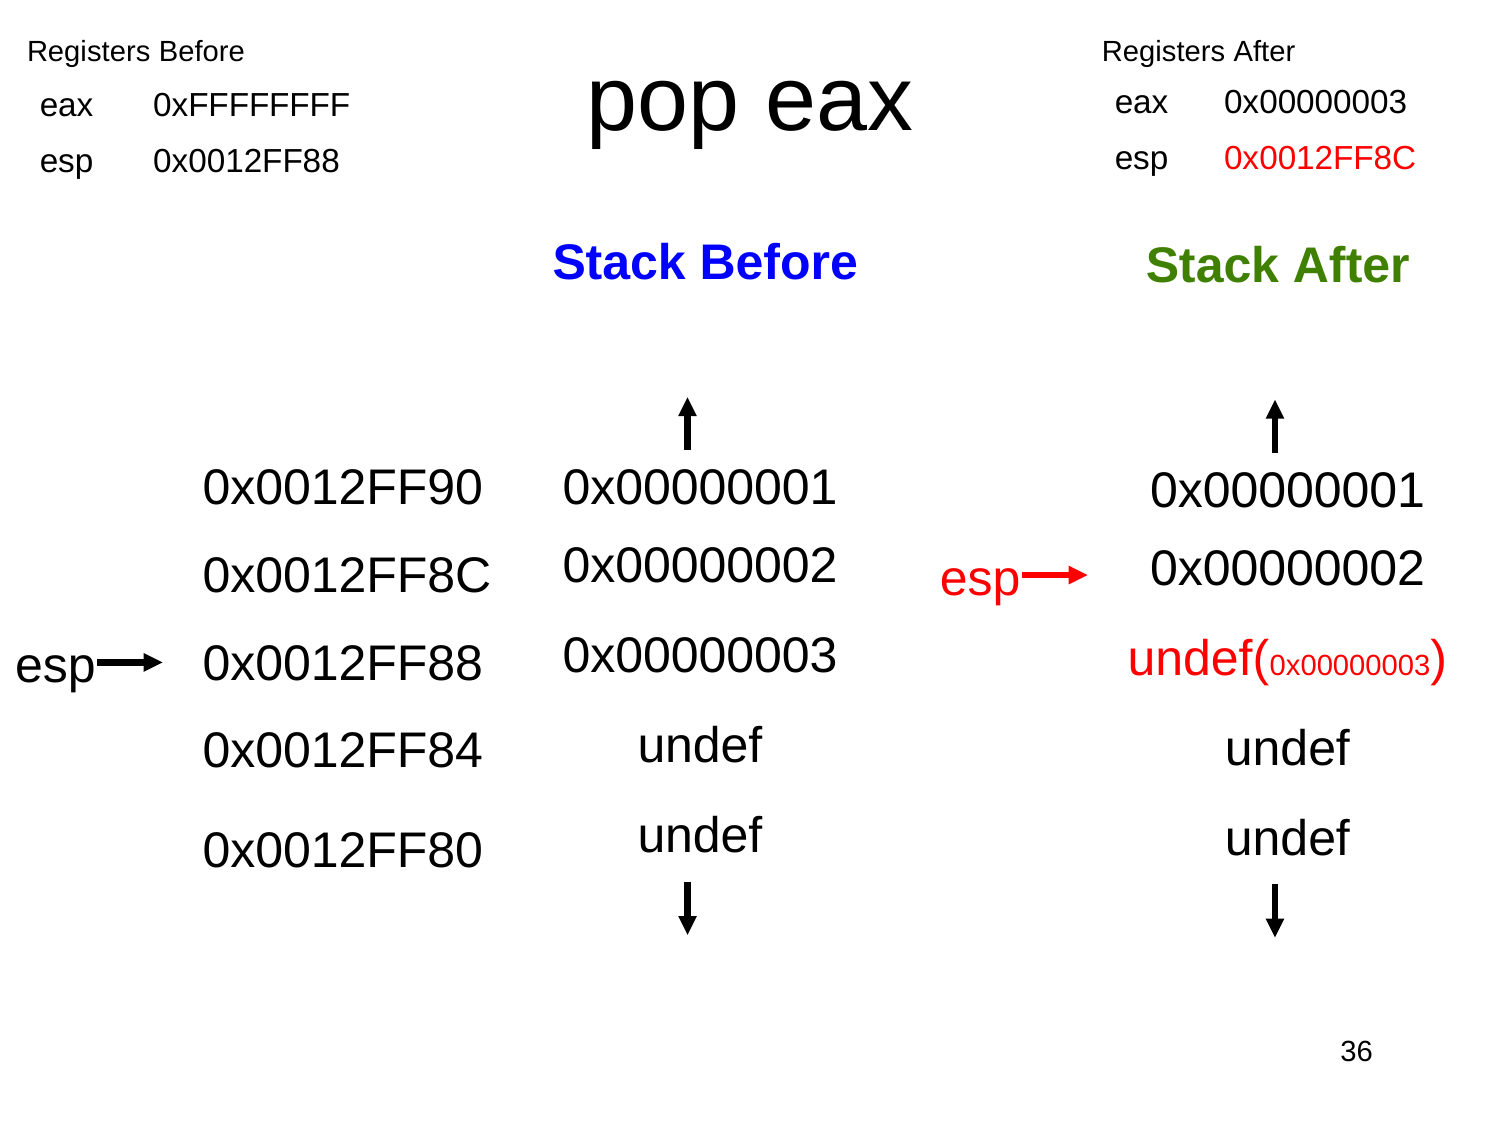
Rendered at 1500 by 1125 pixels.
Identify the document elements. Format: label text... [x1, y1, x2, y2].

text_box Stack After [1131, 224, 1425, 301]
text_box 0x0012FF88 [187, 622, 498, 698]
table_header 0x00000001 [1100, 450, 1475, 528]
text_box 0x0012FF84 [187, 709, 498, 786]
table_cell 0x00000002 [512, 525, 887, 615]
text_box esp [0, 624, 111, 701]
text_box 0x0012FF90 [187, 447, 498, 523]
text_box Stack Before [537, 222, 873, 298]
table_header 0x00000003 [1209, 73, 1450, 128]
text_box Registers After [1087, 24, 1311, 76]
table_cell undef [512, 705, 887, 795]
table_cell 0x0012FF88 [138, 131, 388, 187]
text_box 0x0012FF80 [187, 809, 498, 886]
title pop eax [112, 0, 1388, 188]
table_cell esp [1100, 128, 1209, 184]
table_cell undef [1100, 797, 1475, 887]
table_cell 0x00000003 [512, 615, 887, 705]
table_cell undef(0x00000003) [1100, 617, 1475, 708]
text_box 0x0012FF8C [187, 534, 507, 611]
table_cell 0x0012FF8C [1209, 128, 1450, 184]
text_box Registers Before [12, 24, 261, 76]
text_box esp [925, 537, 1036, 613]
table_header 0xFFFFFFFF [138, 75, 388, 131]
table_header eax [1100, 76, 1209, 128]
table_cell undef [512, 795, 887, 885]
table_cell undef [1100, 708, 1475, 797]
table_cell esp [25, 131, 138, 187]
table_header eax [25, 76, 138, 131]
text_box <number> [1074, 1025, 1388, 1101]
table_header 0x00000001 [512, 447, 887, 525]
table_cell 0x00000002 [1100, 528, 1475, 617]
